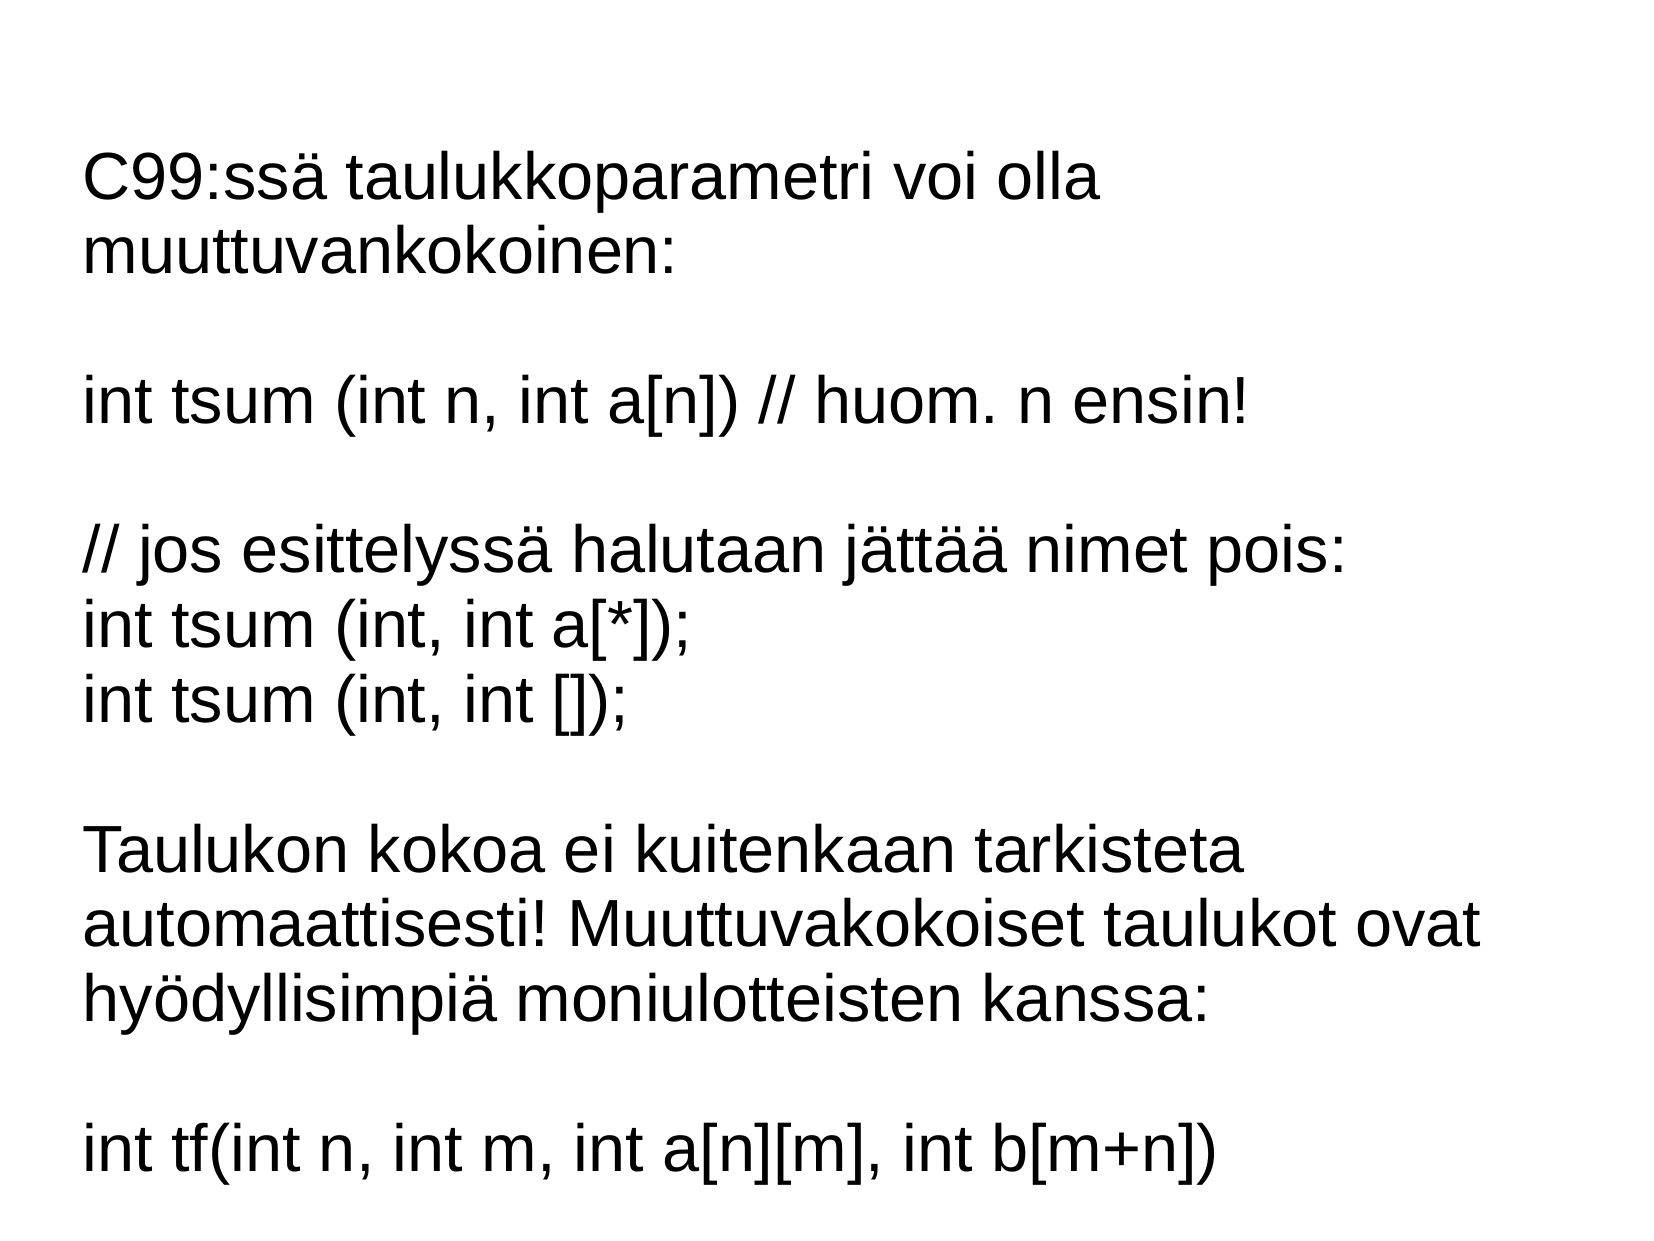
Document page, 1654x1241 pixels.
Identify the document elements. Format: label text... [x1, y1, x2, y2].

text_box C99:ssä taulukkoparametri voi olla muuttuvankokoinen: int tsum (int n, int a[n]) // huom. n ensin! // jos esittelyssä halutaan jättää nimet pois: int tsum (int, int a[*]); int tsum (int, int []); Taulukon kokoa ei kuitenkaan tarkisteta automaattisesti! Muuttuvakokoiset taulukot ovat hyödyllisimpiä moniulotteisten kanssa: int tf(int n, int m, int a[n][m], int b[m+n]) [82, 138, 1571, 1241]
